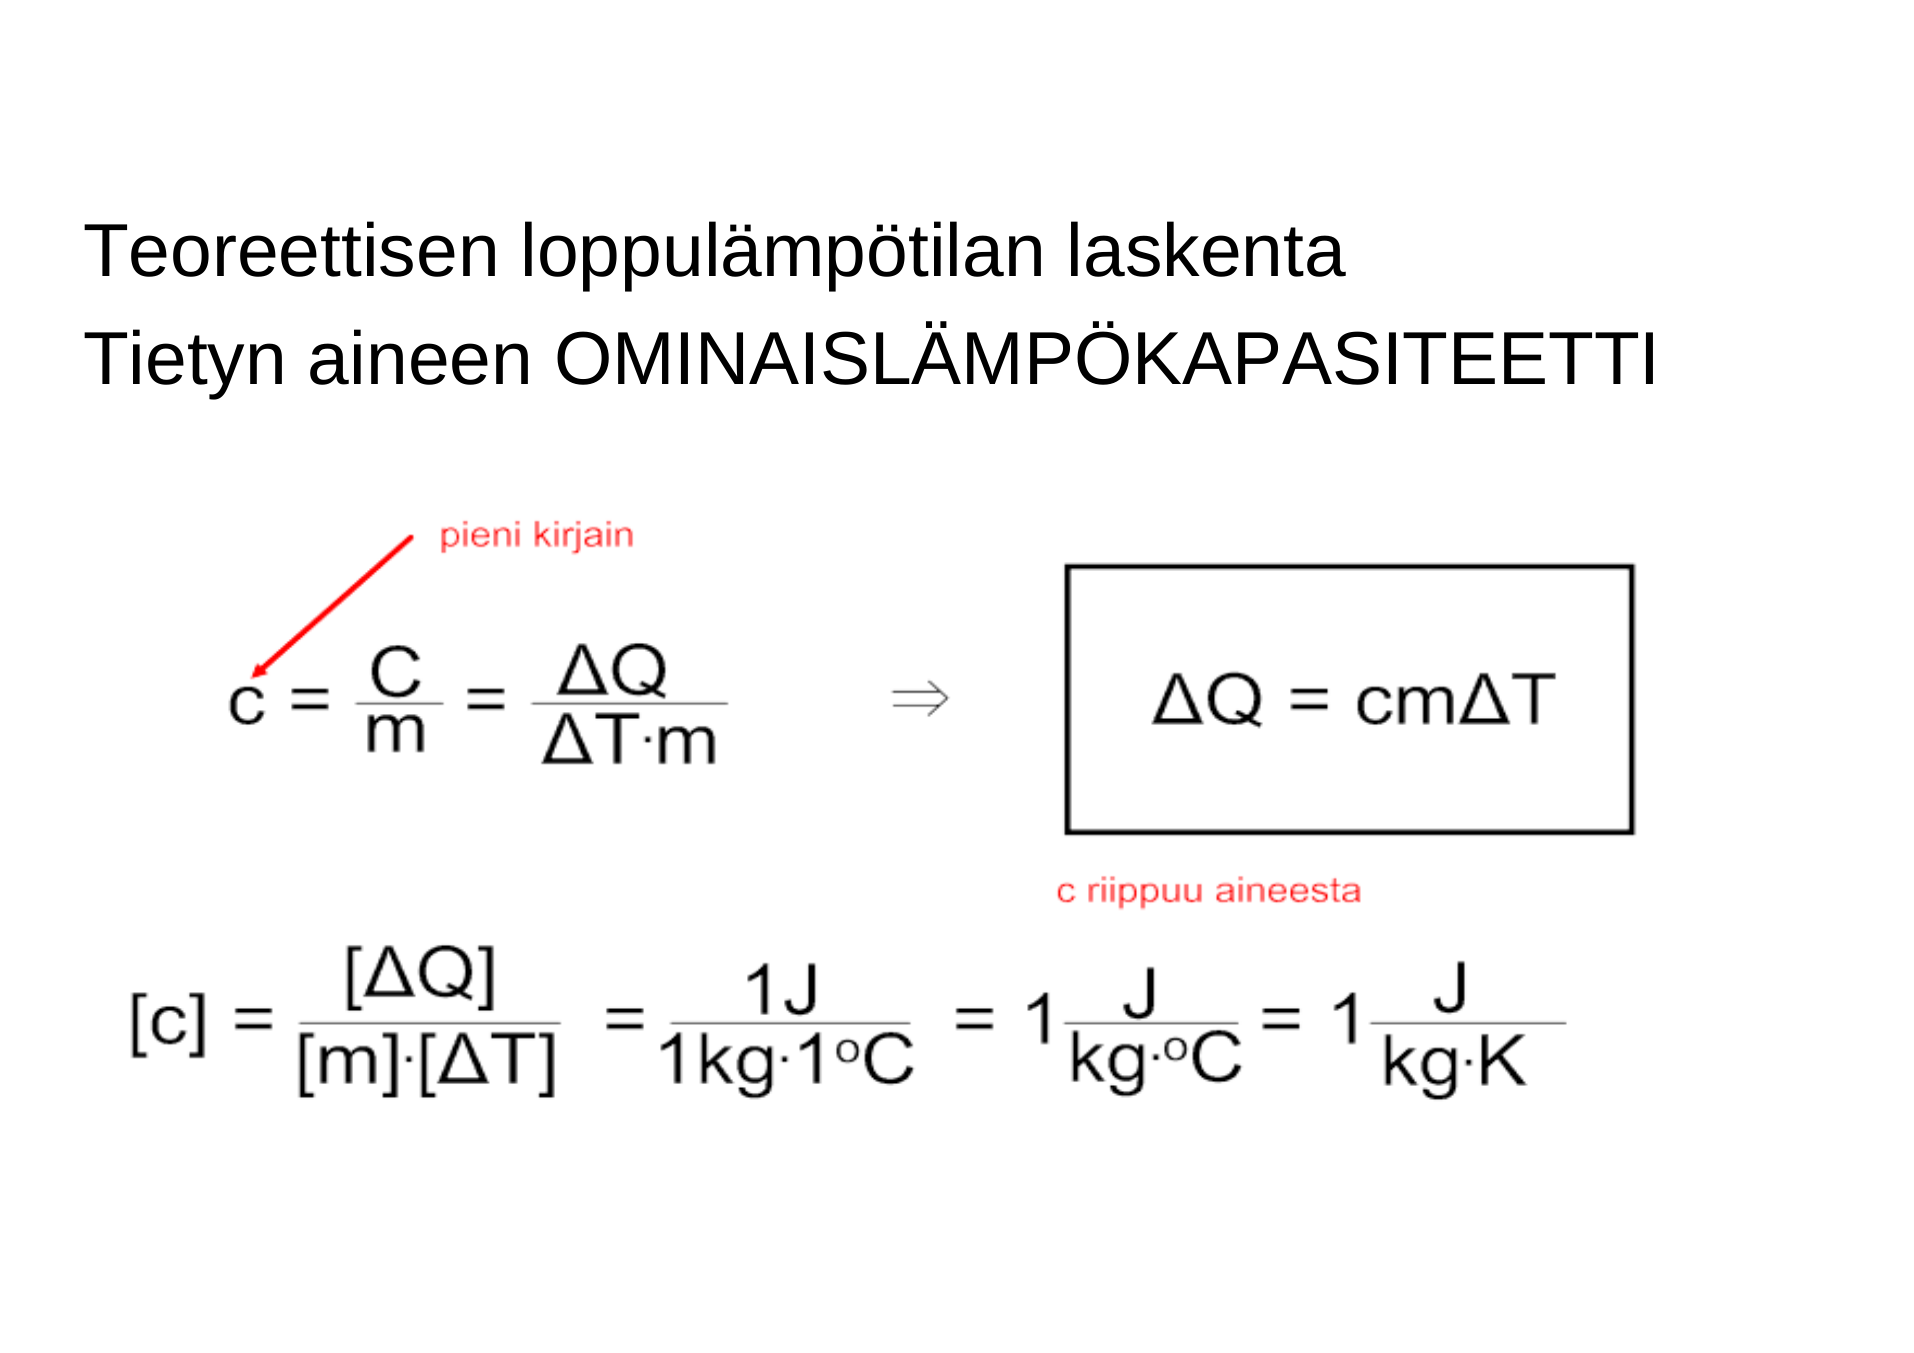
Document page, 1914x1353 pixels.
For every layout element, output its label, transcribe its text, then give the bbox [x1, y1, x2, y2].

text_box Teoreettisen loppulämpötilan laskenta Tietyn aineen OMINAISLÄMPÖKAPASITEETTI [68, 193, 1914, 426]
picture [62, 472, 1719, 1159]
